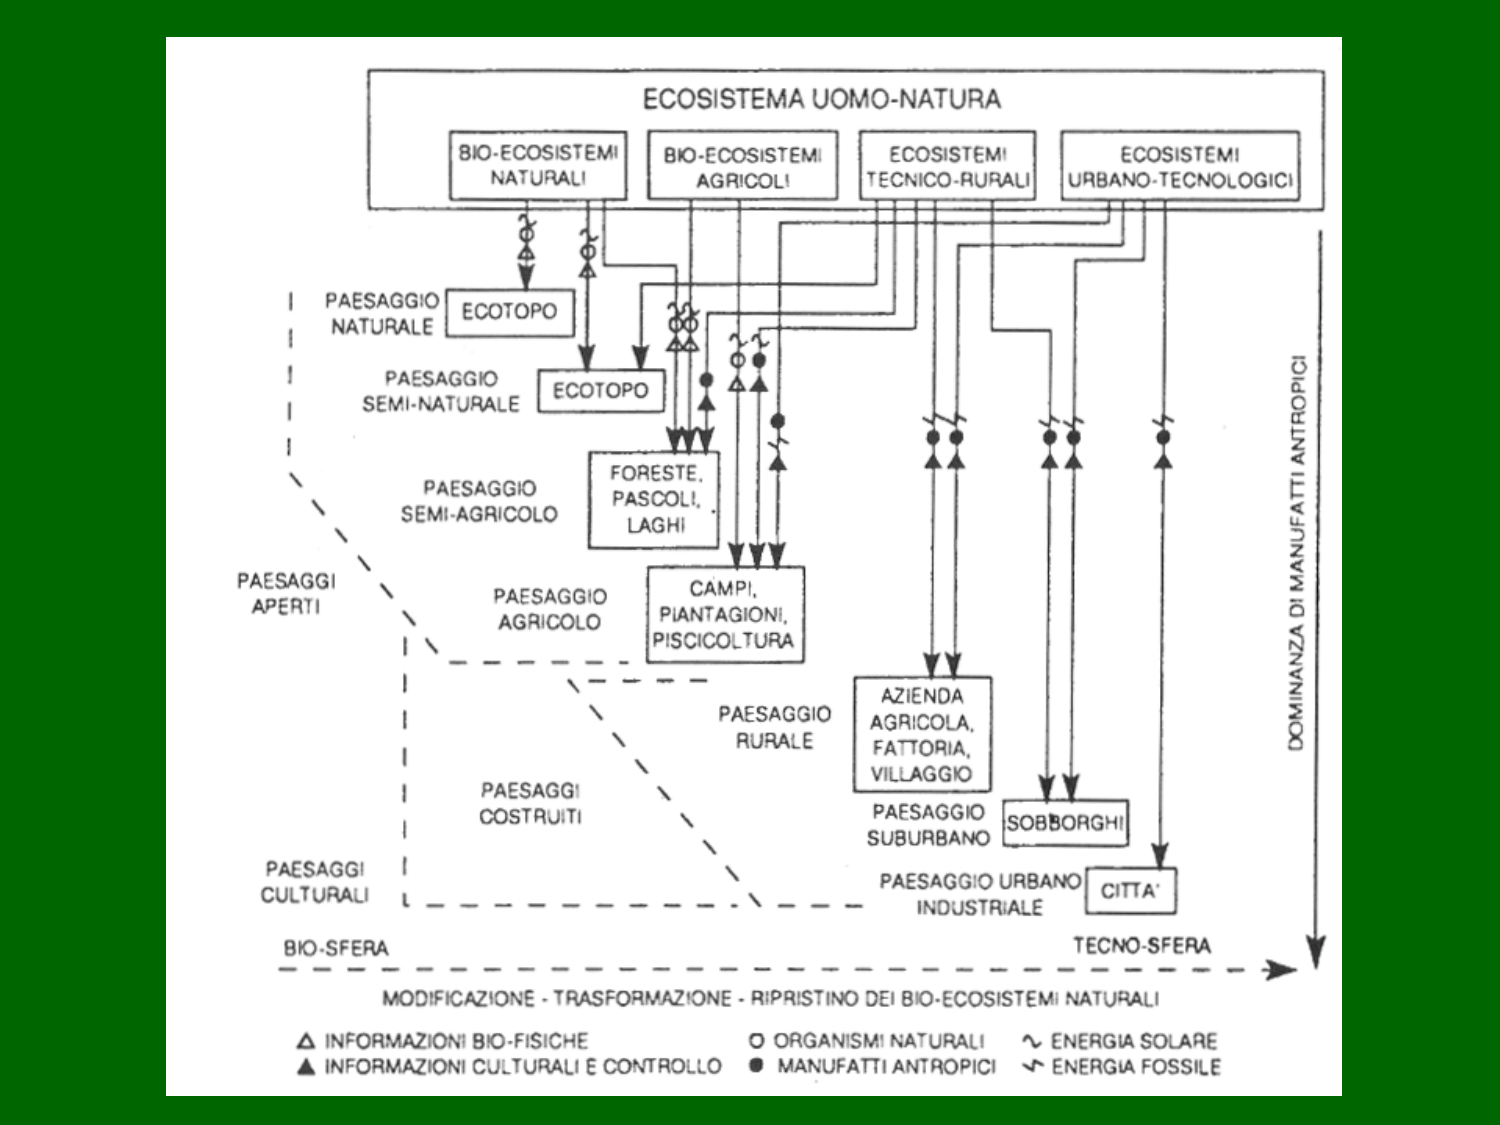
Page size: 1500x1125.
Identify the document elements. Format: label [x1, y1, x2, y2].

picture [166, 37, 1342, 1096]
